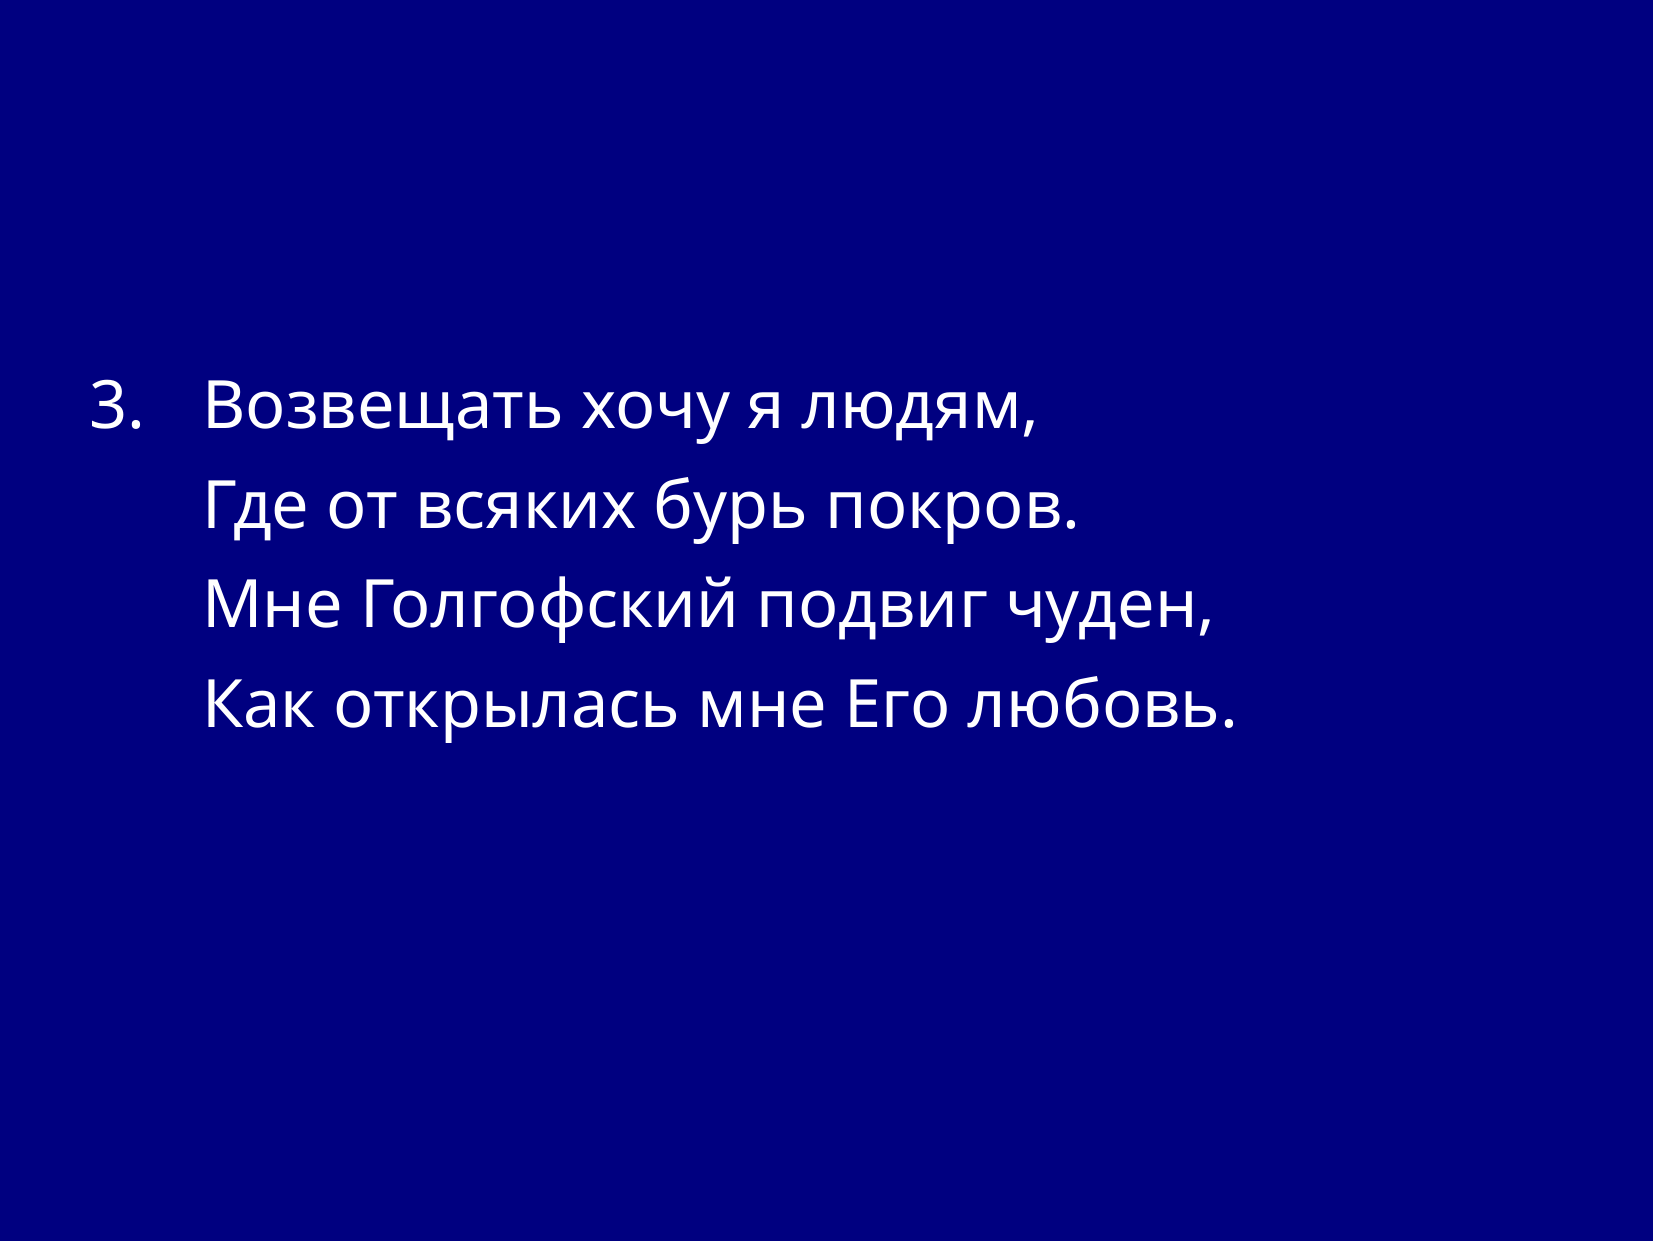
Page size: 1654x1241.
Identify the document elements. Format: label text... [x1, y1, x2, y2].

text_box 3. Возвещать хочу я людям, Где от всяких бурь покров. Мне Голгофский подвиг чуден, Как открылась мне Его любовь. [75, 150, 1576, 1163]
